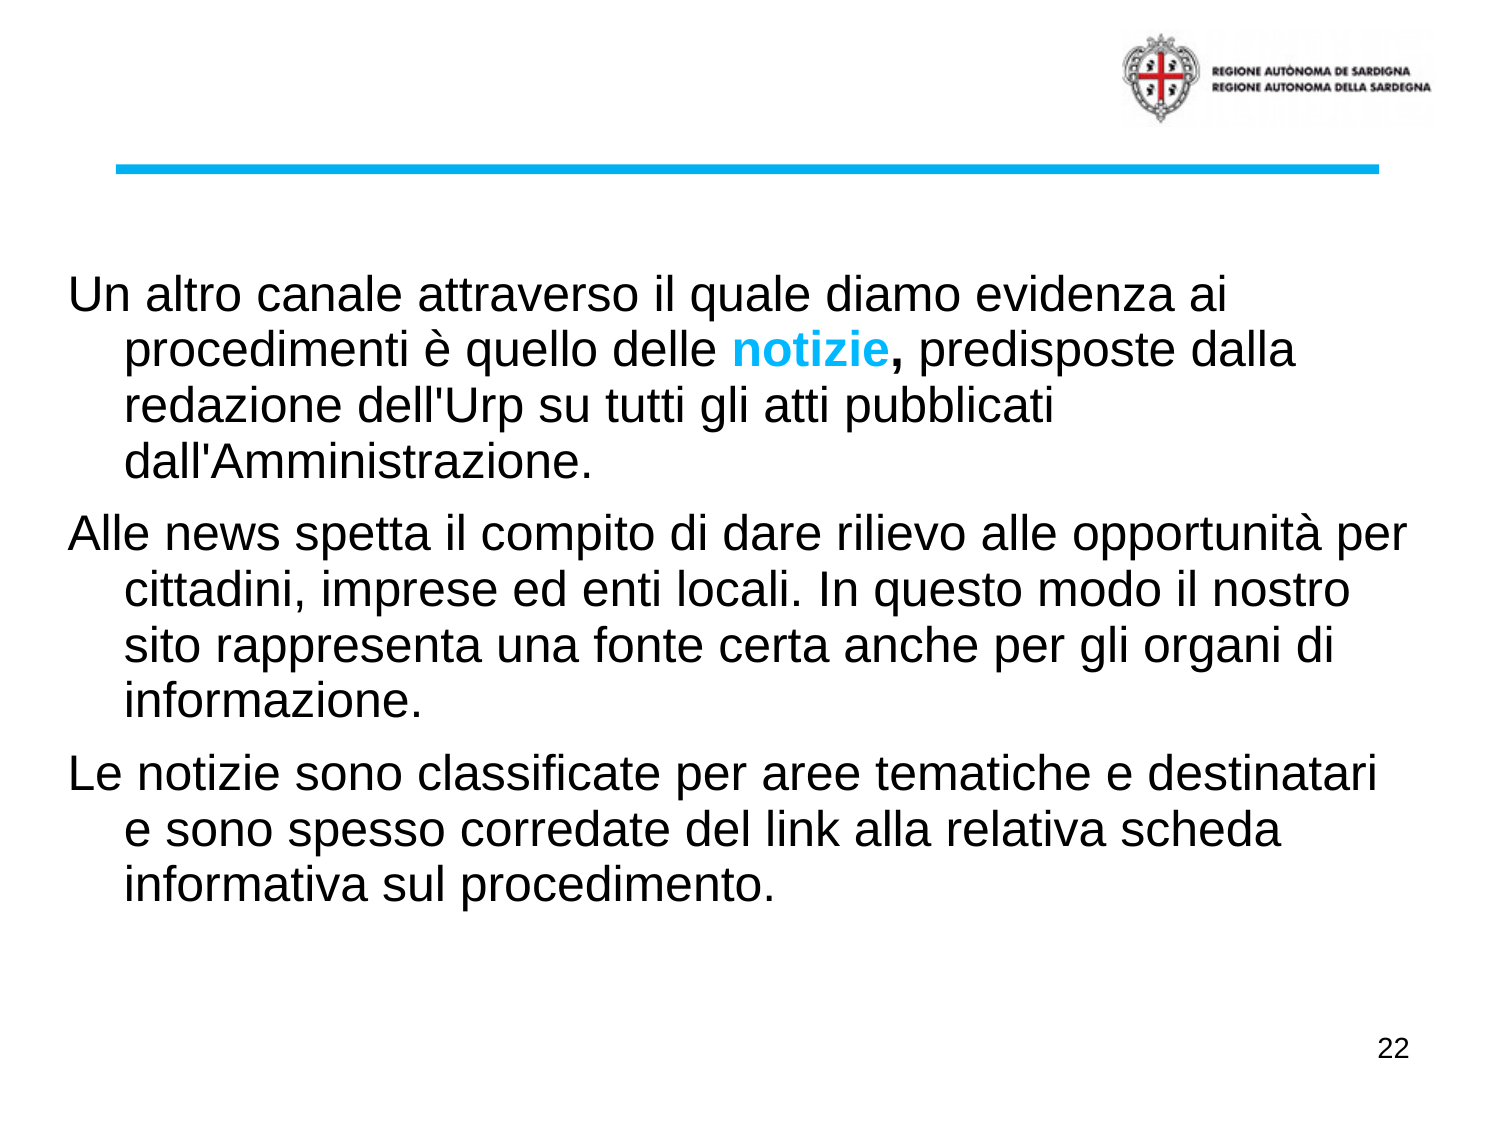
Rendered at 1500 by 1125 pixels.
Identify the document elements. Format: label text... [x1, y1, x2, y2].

text_box [115, 164, 1380, 175]
list Un altro canale attraverso il quale diamo evidenza ai procedimenti è quello delle notizie, predisposte dalla redazione dell'Urp su tutti gli atti pubblicati dall'Amministrazione. Alle news spetta il compito di dare rilievo alle opportunità per cittadini, imprese ed enti locali. In questo modo il nostro sito rappresenta una fonte certa anche per gli organi di informazione. Le notizie sono classificate per aree tematiche e destinatari e sono spesso corredate del link alla relativa scheda informativa sul procedimento. [67, 265, 1418, 1125]
picture [1122, 29, 1435, 127]
